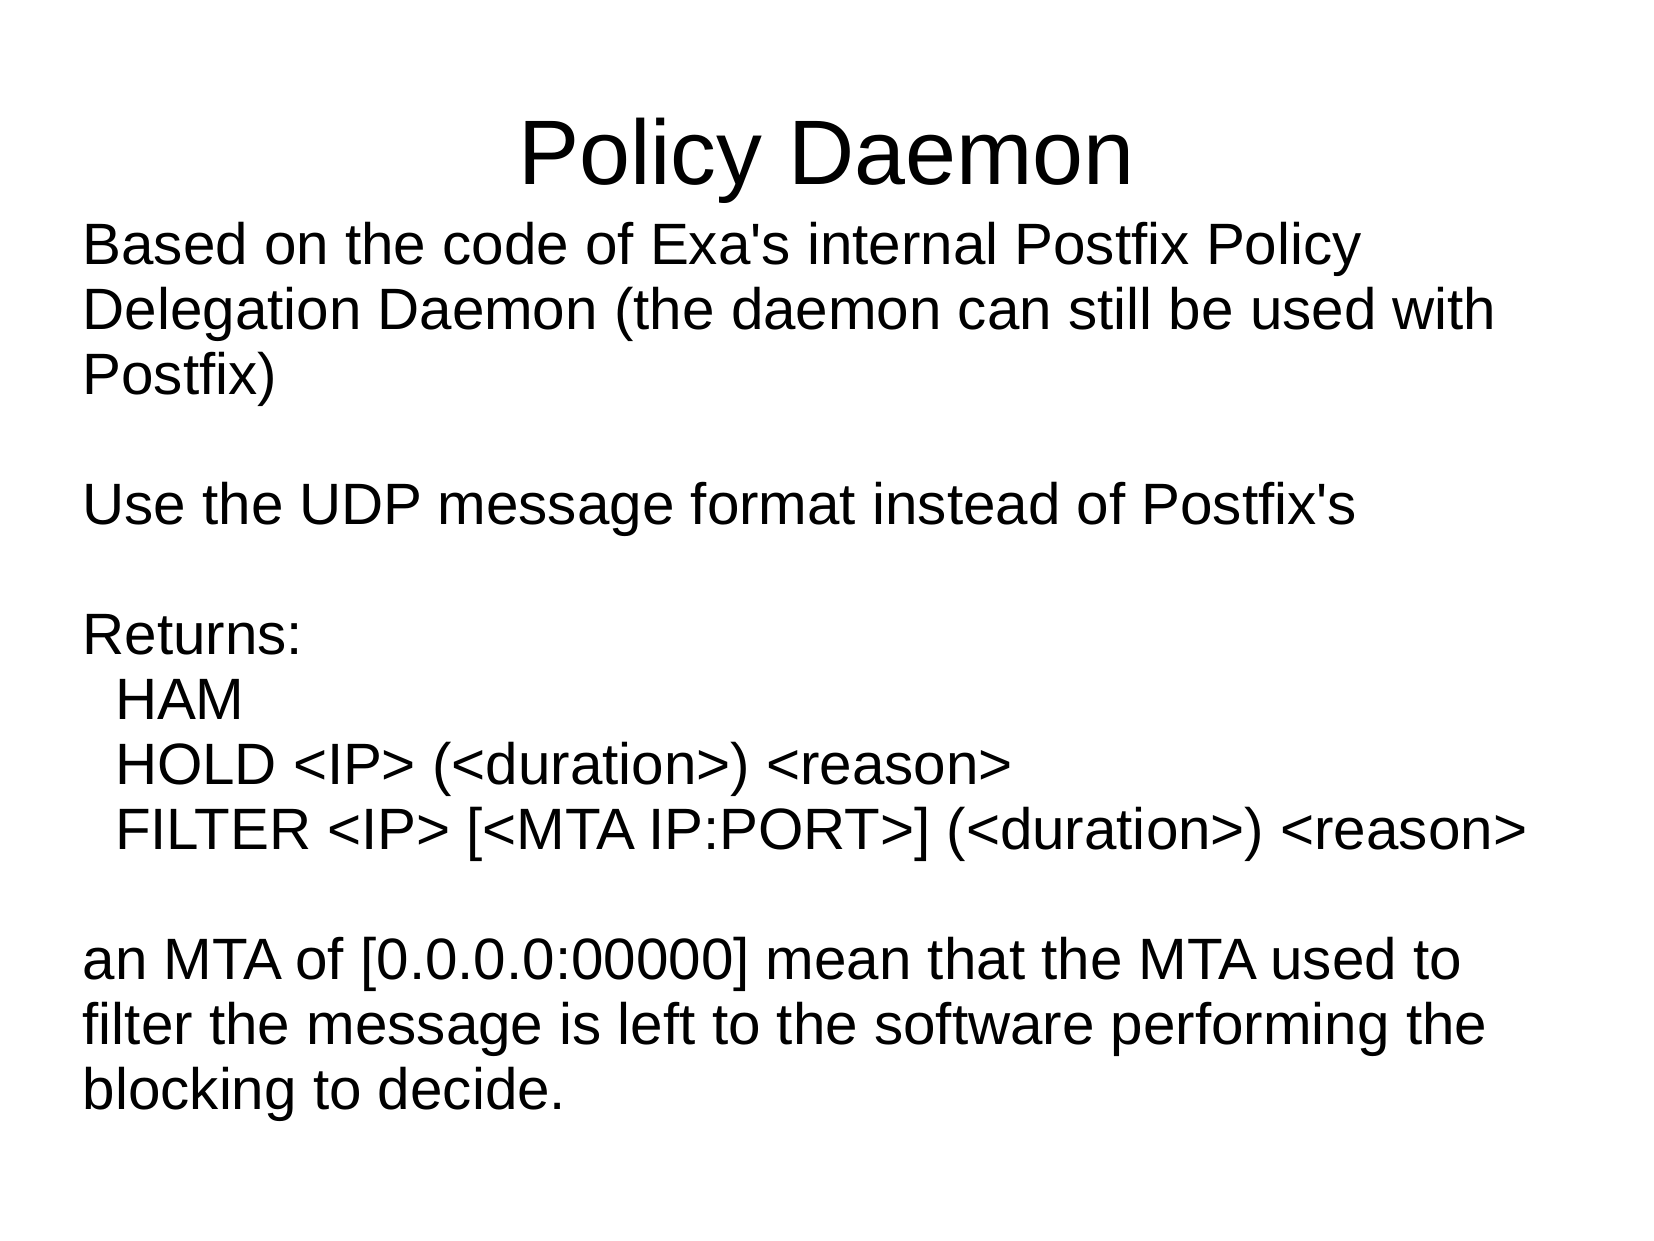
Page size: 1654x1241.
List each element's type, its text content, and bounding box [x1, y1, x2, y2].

title Policy Daemon [82, 49, 1571, 211]
subtitle Based on the code of Exa's internal Postfix Policy Delegation Daemon (the daemon can still be used with Postfix) Use the UDP message format instead of Postfix's Returns: HAM HOLD <IP> (<duration>) <reason> FILTER <IP> [<MTA IP:PORT>] (<duration>) <reason> an MTA of [0.0.0.0:00000] mean that the MTA used to filter the message is left to the software performing the blocking to decide. [82, 211, 1571, 1187]
